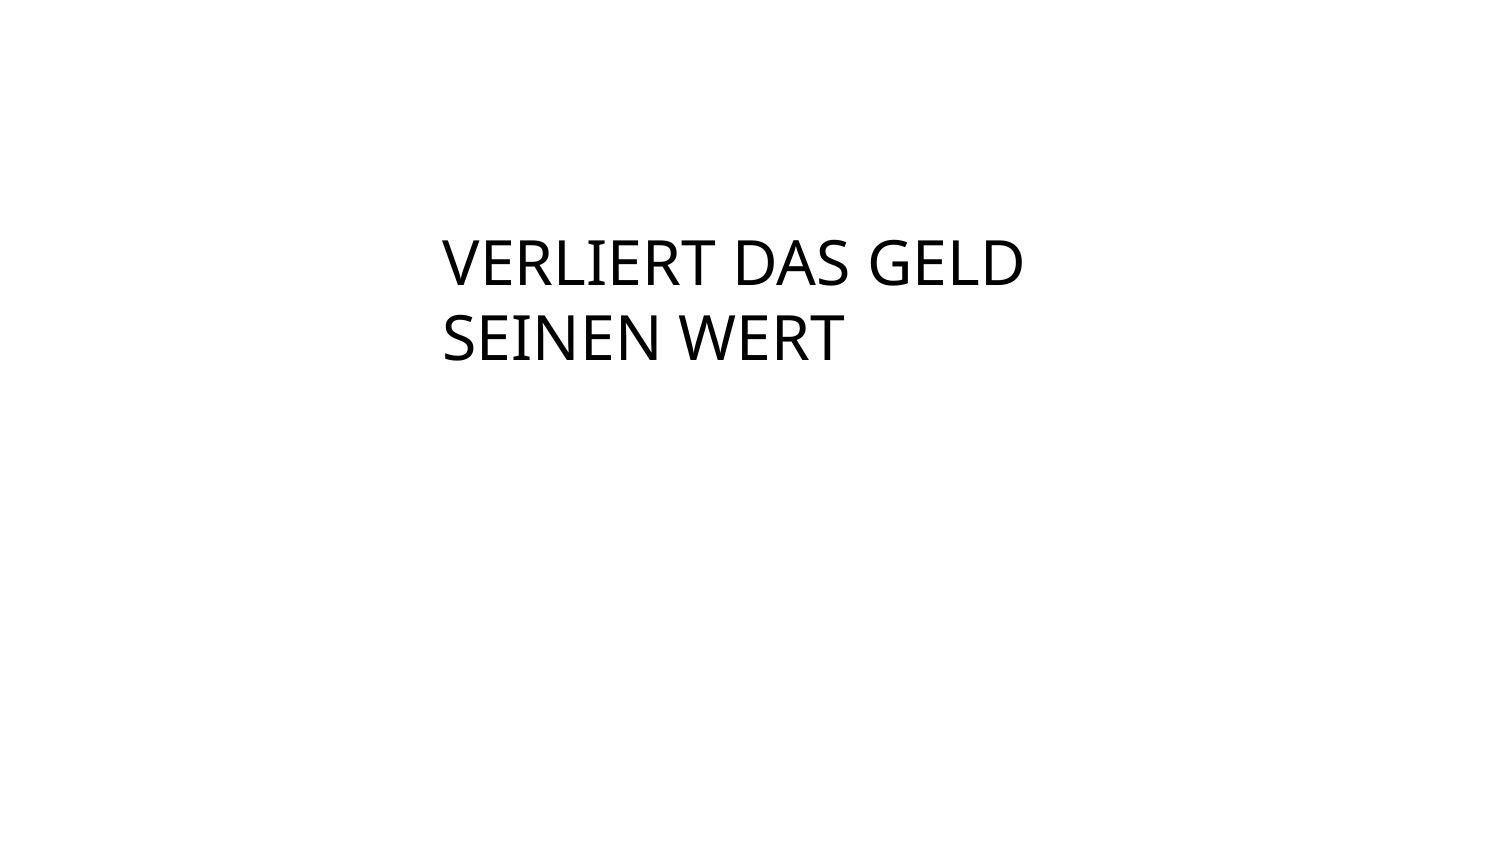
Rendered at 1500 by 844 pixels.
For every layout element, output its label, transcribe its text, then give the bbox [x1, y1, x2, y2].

title VERLIERT DAS GELD SEINEN WERT WIRD ALLES ANDERE ZU GELD. [427, 55, 1193, 463]
